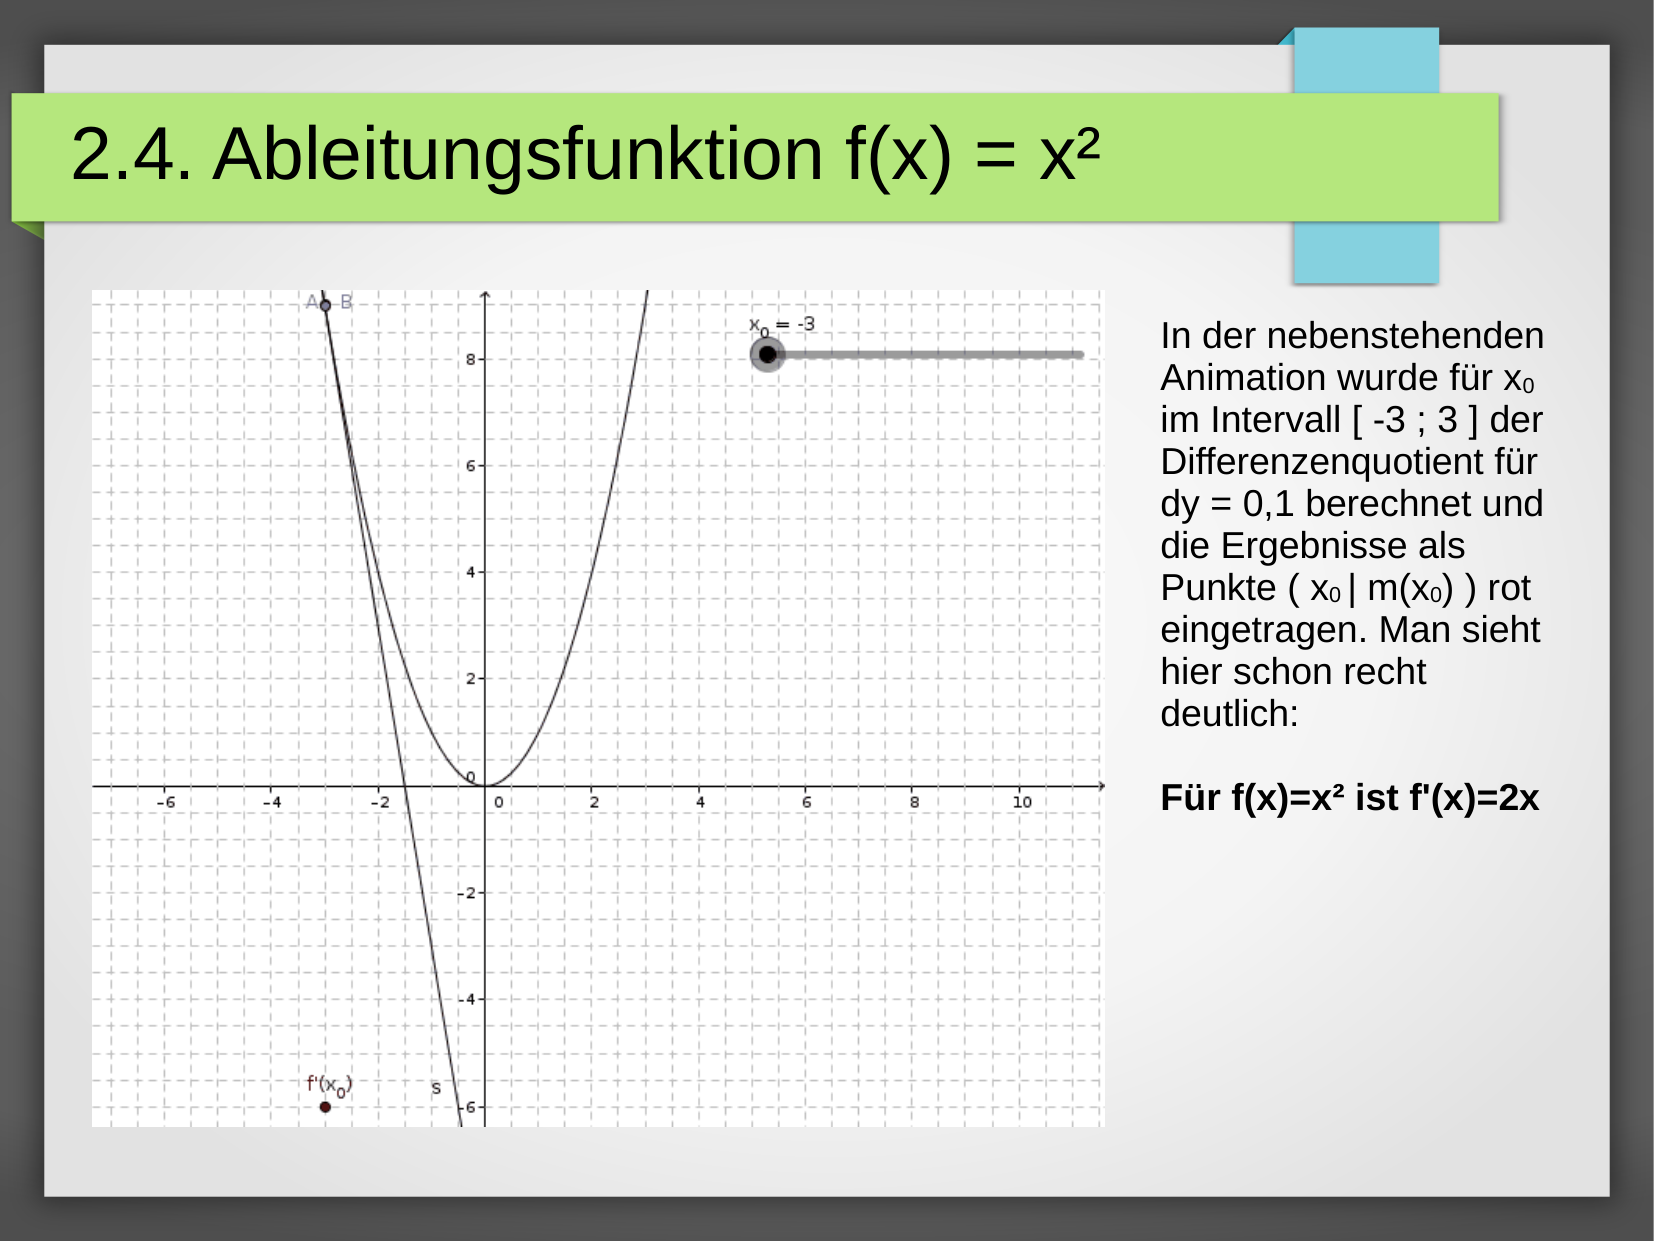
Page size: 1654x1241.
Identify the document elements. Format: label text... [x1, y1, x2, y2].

text_box In der nebenstehenden Animation wurde für x0 im Intervall [ -3 ; 3 ] der Differenzenquotient für dy = 0,1 berechnet und die Ergebnisse als Punkte ( x0 | m(x0) ) rot eingetragen. Man sieht hier schon recht deutlich: Für f(x)=x² ist f'(x)=2x [1145, 307, 1571, 851]
picture [0, 0, 1654, 1241]
title 2.4. Ableitungsfunktion f(x) = x² [70, 94, 1252, 213]
